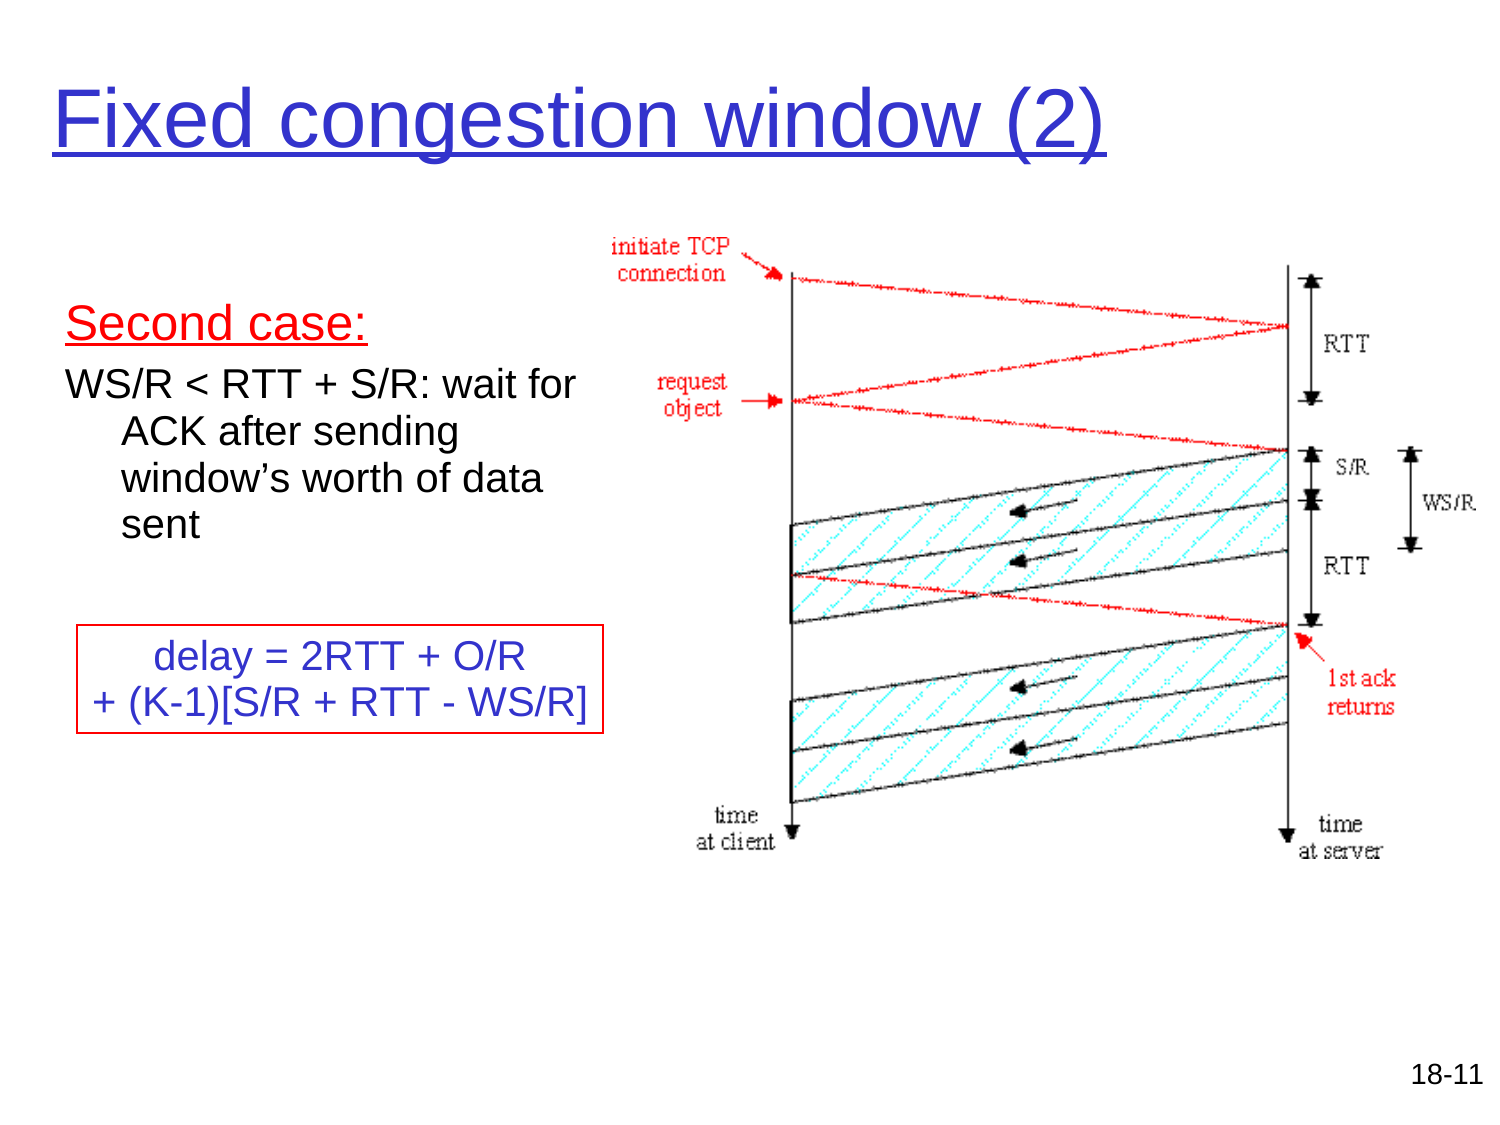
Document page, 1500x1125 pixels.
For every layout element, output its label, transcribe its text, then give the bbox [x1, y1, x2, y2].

picture [612, 237, 1476, 859]
list Second case: WS/R < RTT + S/R: wait for ACK after sending window’s worth of data sent [50, 287, 612, 601]
title Fixed congestion window (2) [37, 24, 1313, 213]
text_box delay = 2RTT + O/R + (K-1)[S/R + RTT - WS/R] [77, 624, 604, 734]
